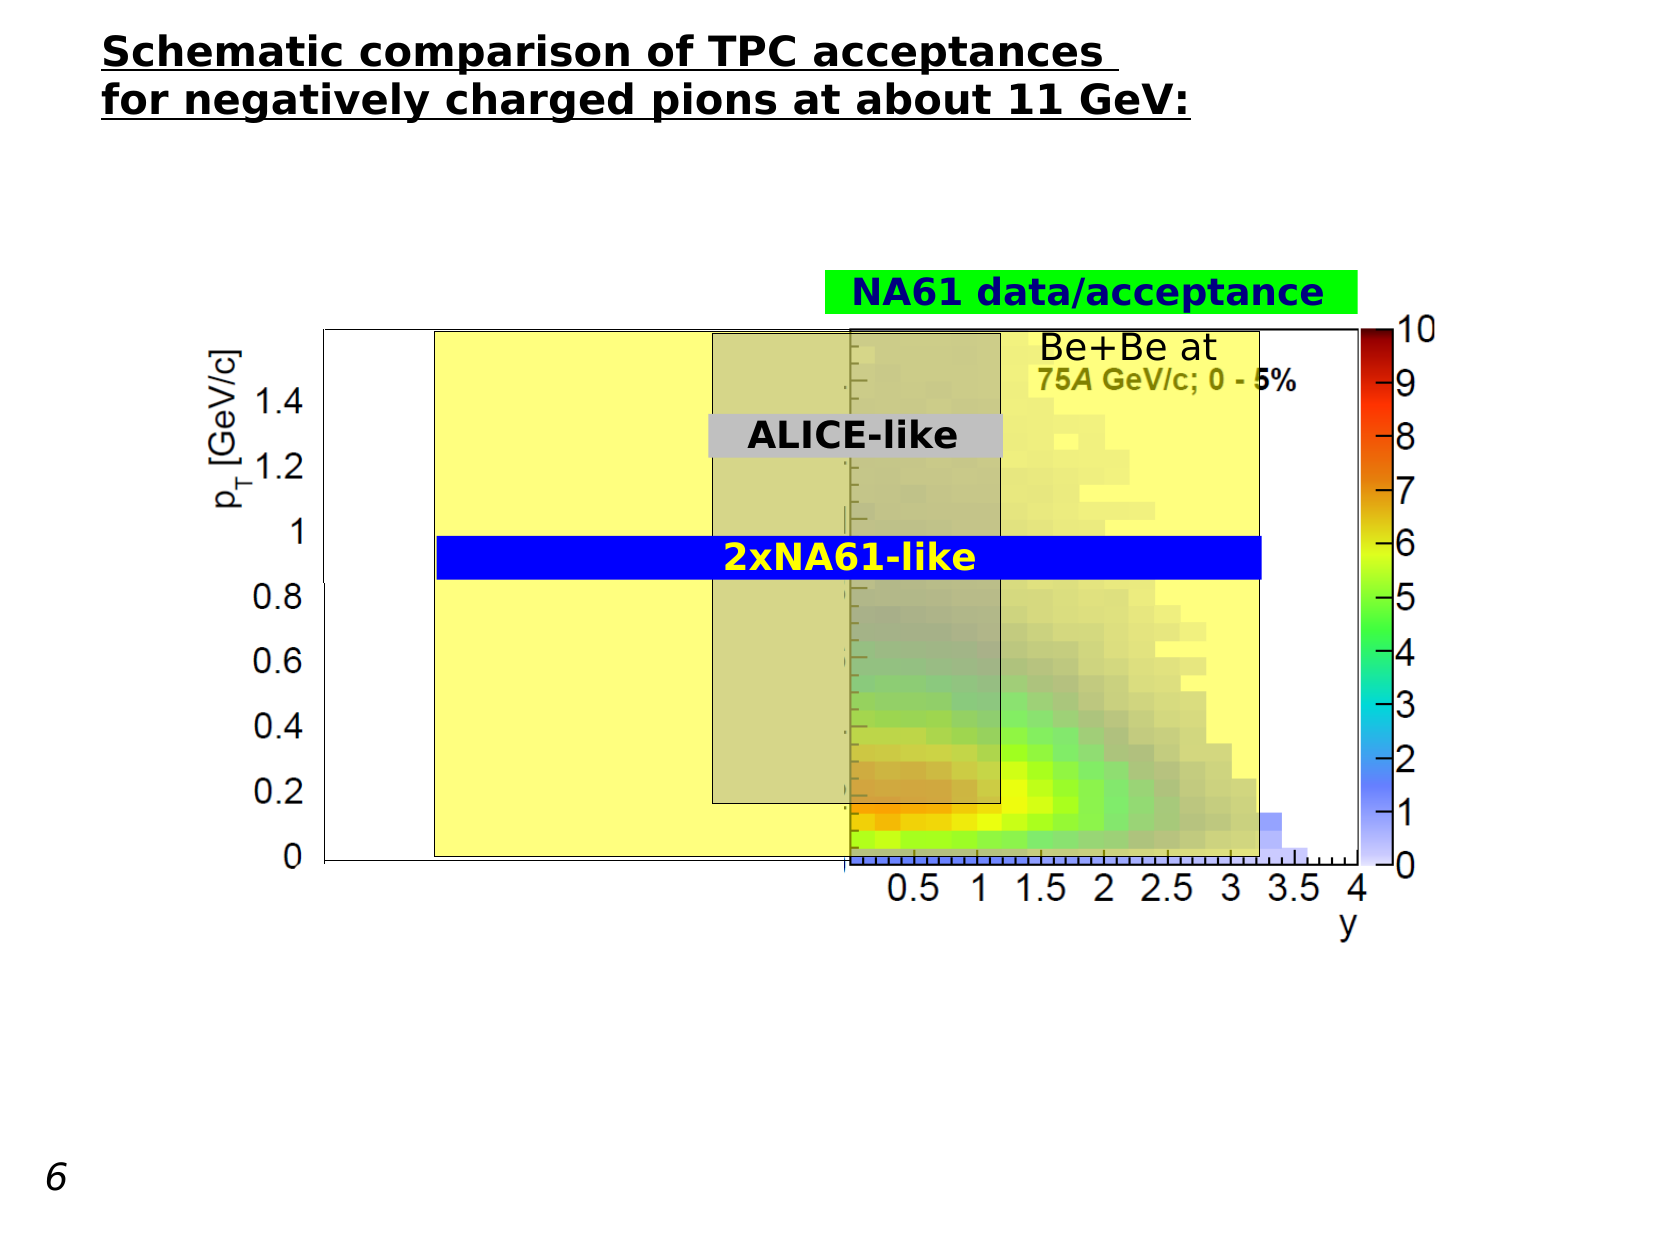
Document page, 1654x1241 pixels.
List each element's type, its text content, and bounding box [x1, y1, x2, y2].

text_box Schematic comparison of TPC acceptances for negatively charged pions at about 11 GeV: [100, 27, 1192, 125]
text_box 2xNA61-like [436, 535, 1262, 580]
text_box NA61 data/acceptance [825, 270, 1358, 314]
picture [193, 317, 303, 918]
text_box ALICE-like [708, 413, 1003, 458]
text_box [434, 331, 1260, 857]
text_box Be+Be at [1038, 325, 1218, 369]
picture [844, 305, 1445, 951]
